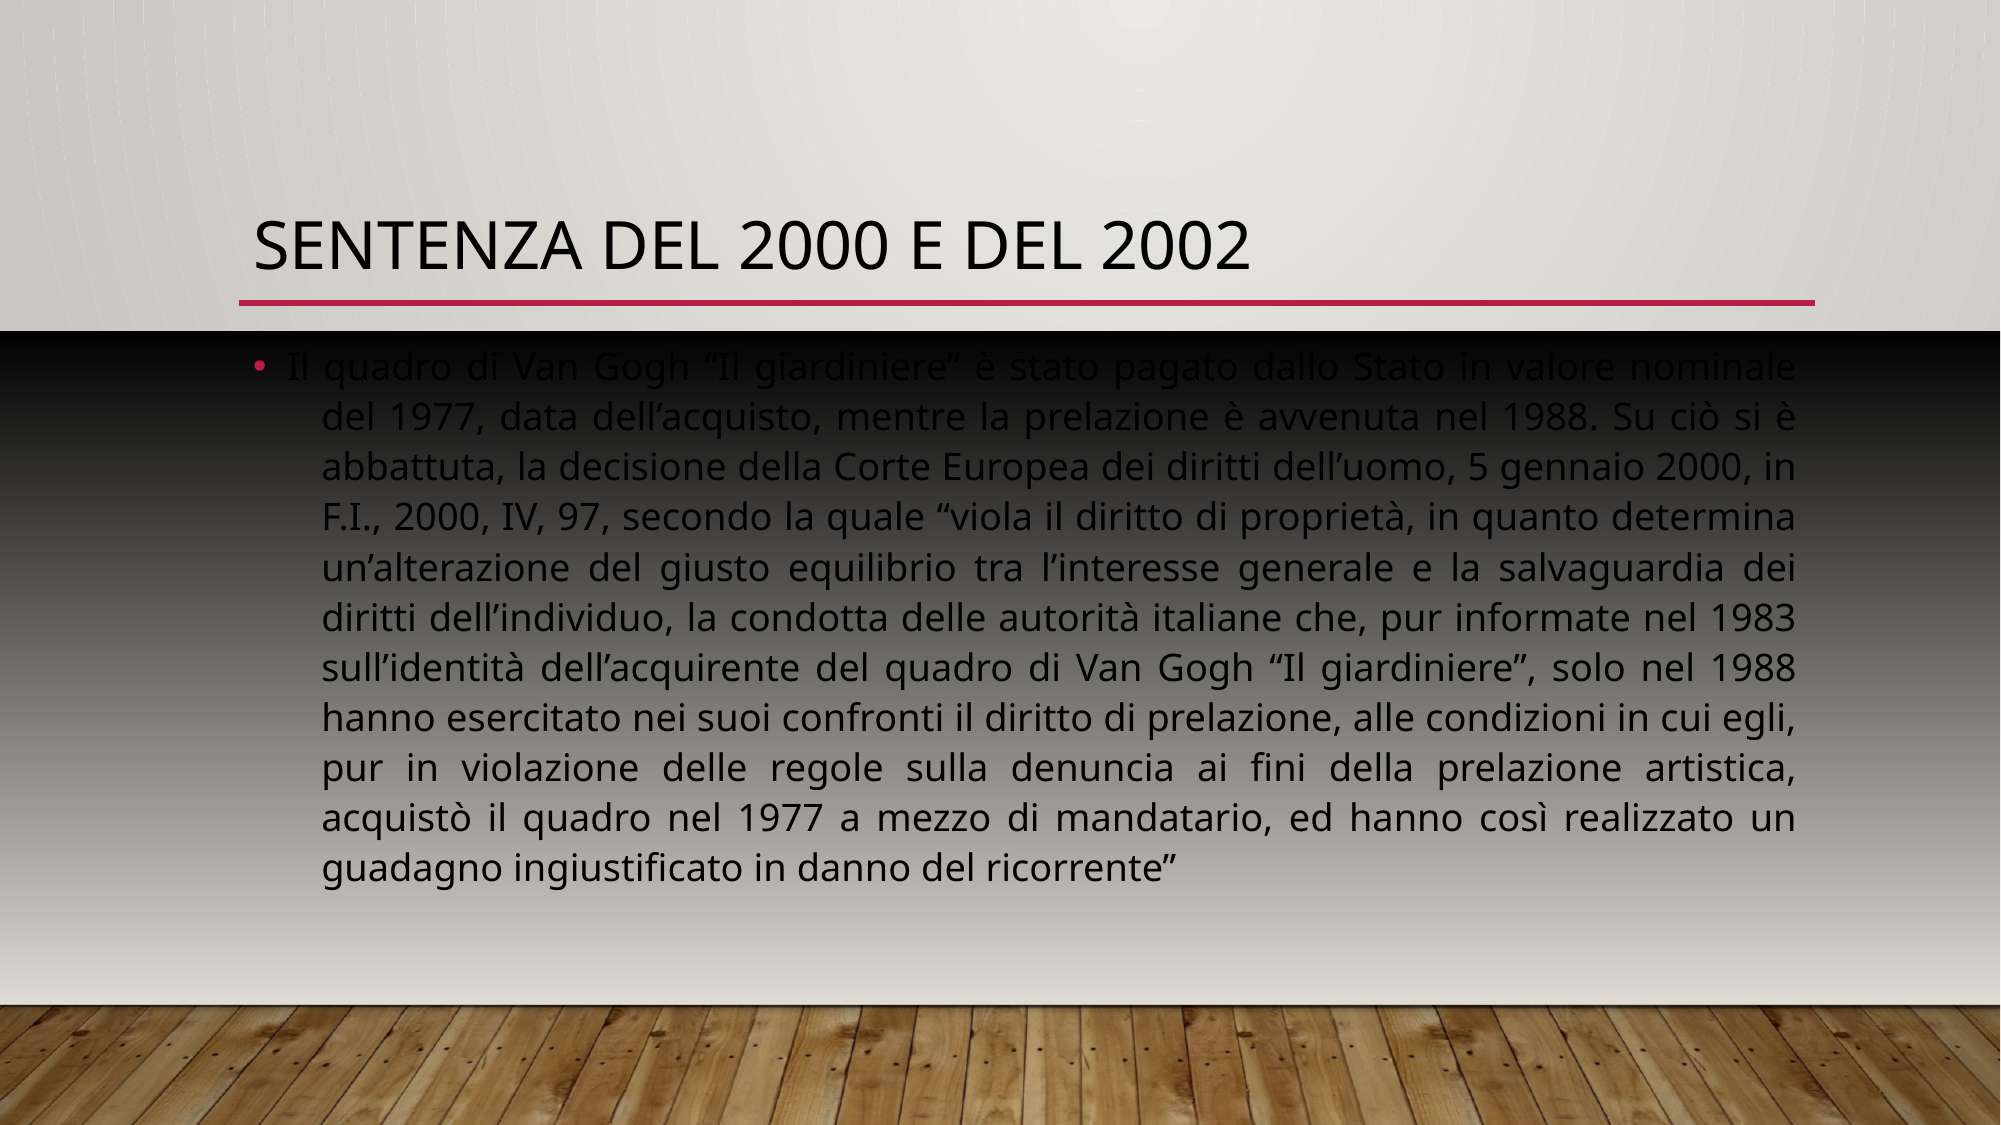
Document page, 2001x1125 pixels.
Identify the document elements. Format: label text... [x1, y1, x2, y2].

list Il quadro di Van Gogh “Il giardiniere” è stato pagato dallo Stato in valore nominale del 1977, data dell’acquisto, mentre la prelazione è avvenuta nel 1988. Su ciò si è abbattuta, la decisione della Corte Europea dei diritti dell’uomo, 5 gennaio 2000, in F.I., 2000, IV, 97, secondo la quale “viola il diritto di proprietà, in quanto determina un’alterazione del giusto equilibrio tra l’interesse generale e la salvaguardia dei diritti dell’individuo, la condotta delle autorità italiane che, pur informate nel 1983 sull’identità dell’acquirente del quadro di Van Gogh “Il giardiniere”, solo nel 1988 hanno esercitato nei suoi confronti il diritto di prelazione, alle condizioni in cui egli, pur in violazione delle regole sulla denuncia ai fini della prelazione artistica, acquistò il quadro nel 1977 a mezzo di mandatario, ed hanno così realizzato un guadagno ingiustificato in danno del ricorrente” [238, 330, 1814, 897]
title Sentenza del 2000 e del 2002 [238, 131, 1814, 305]
